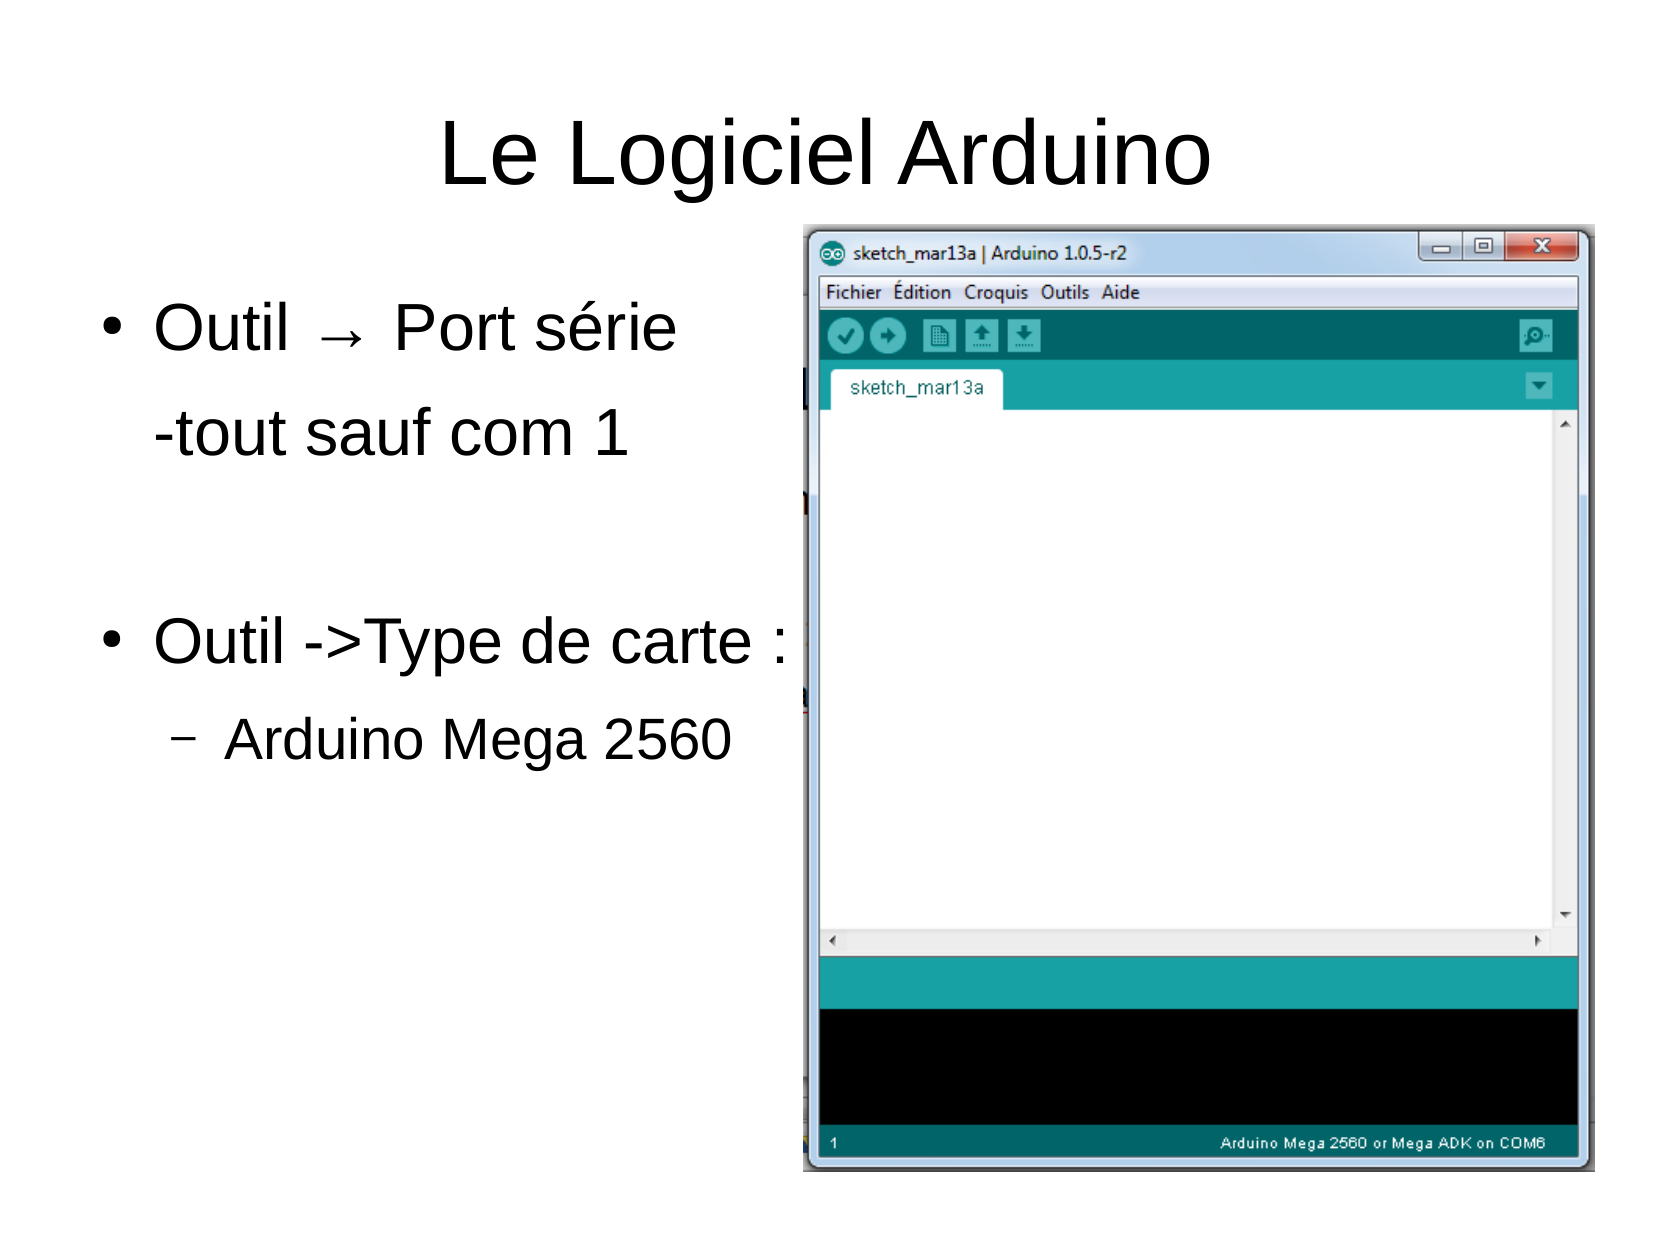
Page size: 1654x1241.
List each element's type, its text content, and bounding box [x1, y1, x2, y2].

list Outil → Port série -tout sauf com 1 Outil ->Type de carte : Arduino Mega 2560 [82, 290, 803, 1010]
title Le Logiciel Arduino [82, 49, 1571, 257]
picture [803, 224, 1595, 1172]
